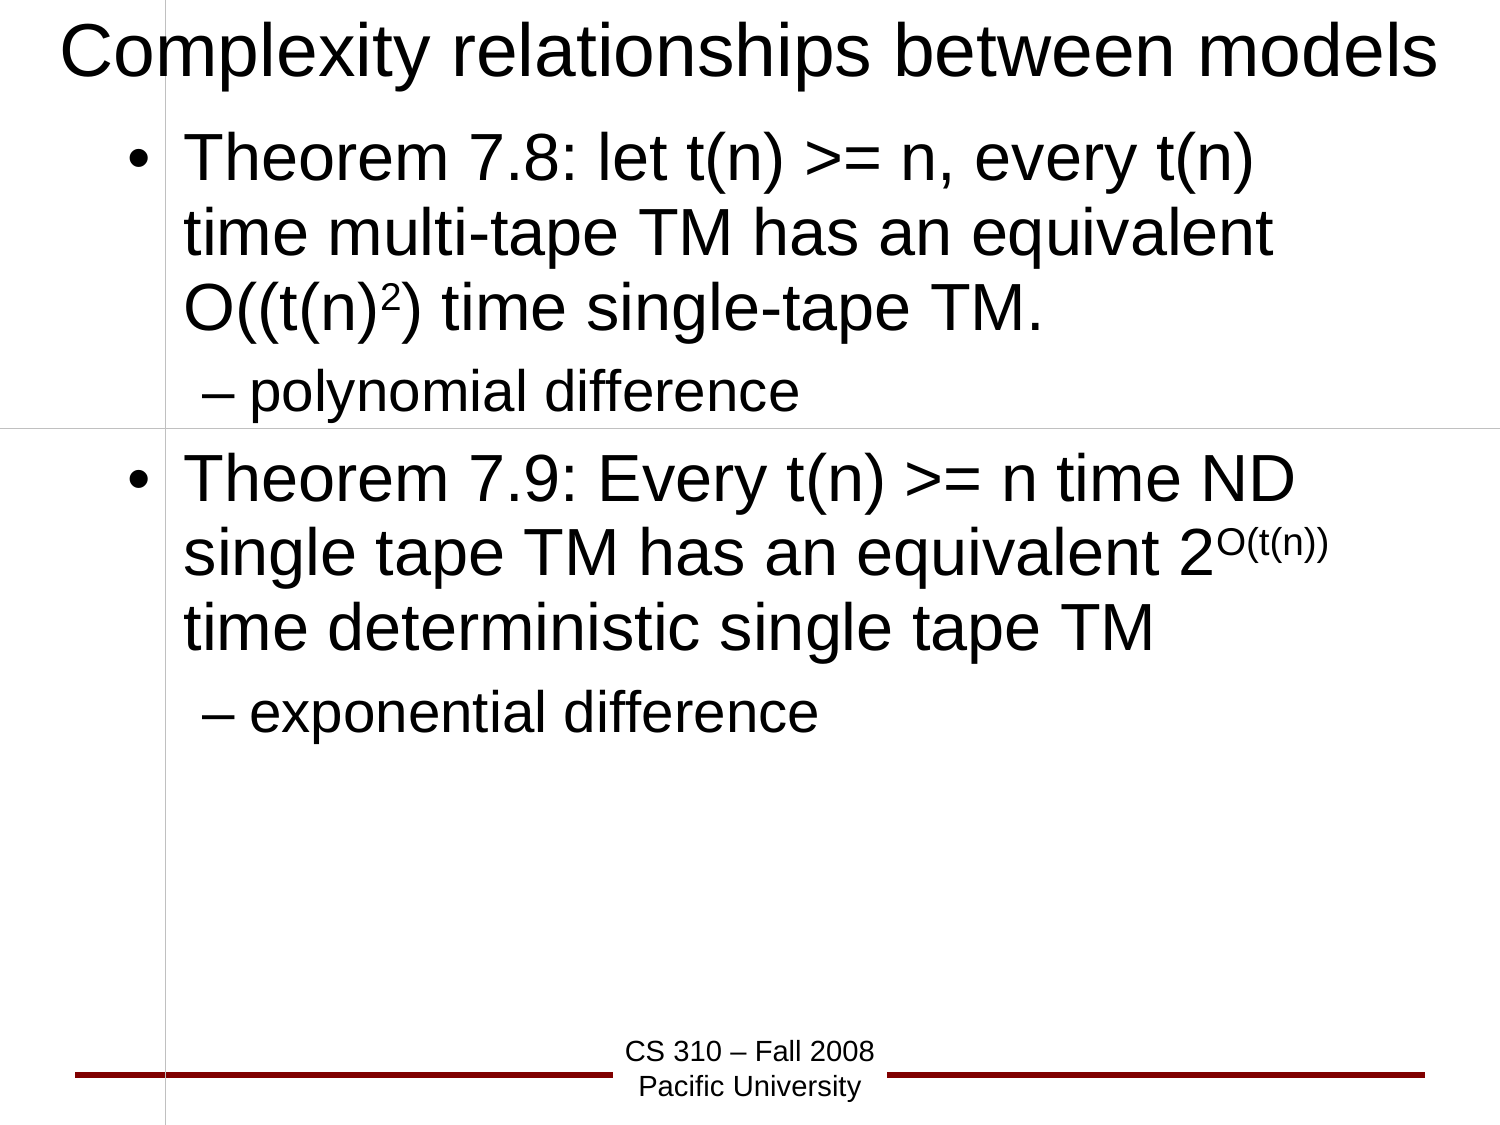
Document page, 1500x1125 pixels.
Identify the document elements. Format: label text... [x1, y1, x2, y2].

list Theorem 7.8: let t(n) >= n, every t(n) time multi-tape TM has an equivalent O((t(n)2) time single-tape TM. polynomial difference Theorem 7.9: Every t(n) >= n time ND single tape TM has an equivalent 2O(t(n)) time deterministic single tape TM exponential difference [112, 112, 1388, 1001]
title Complexity relationships between models [0, 0, 1500, 100]
